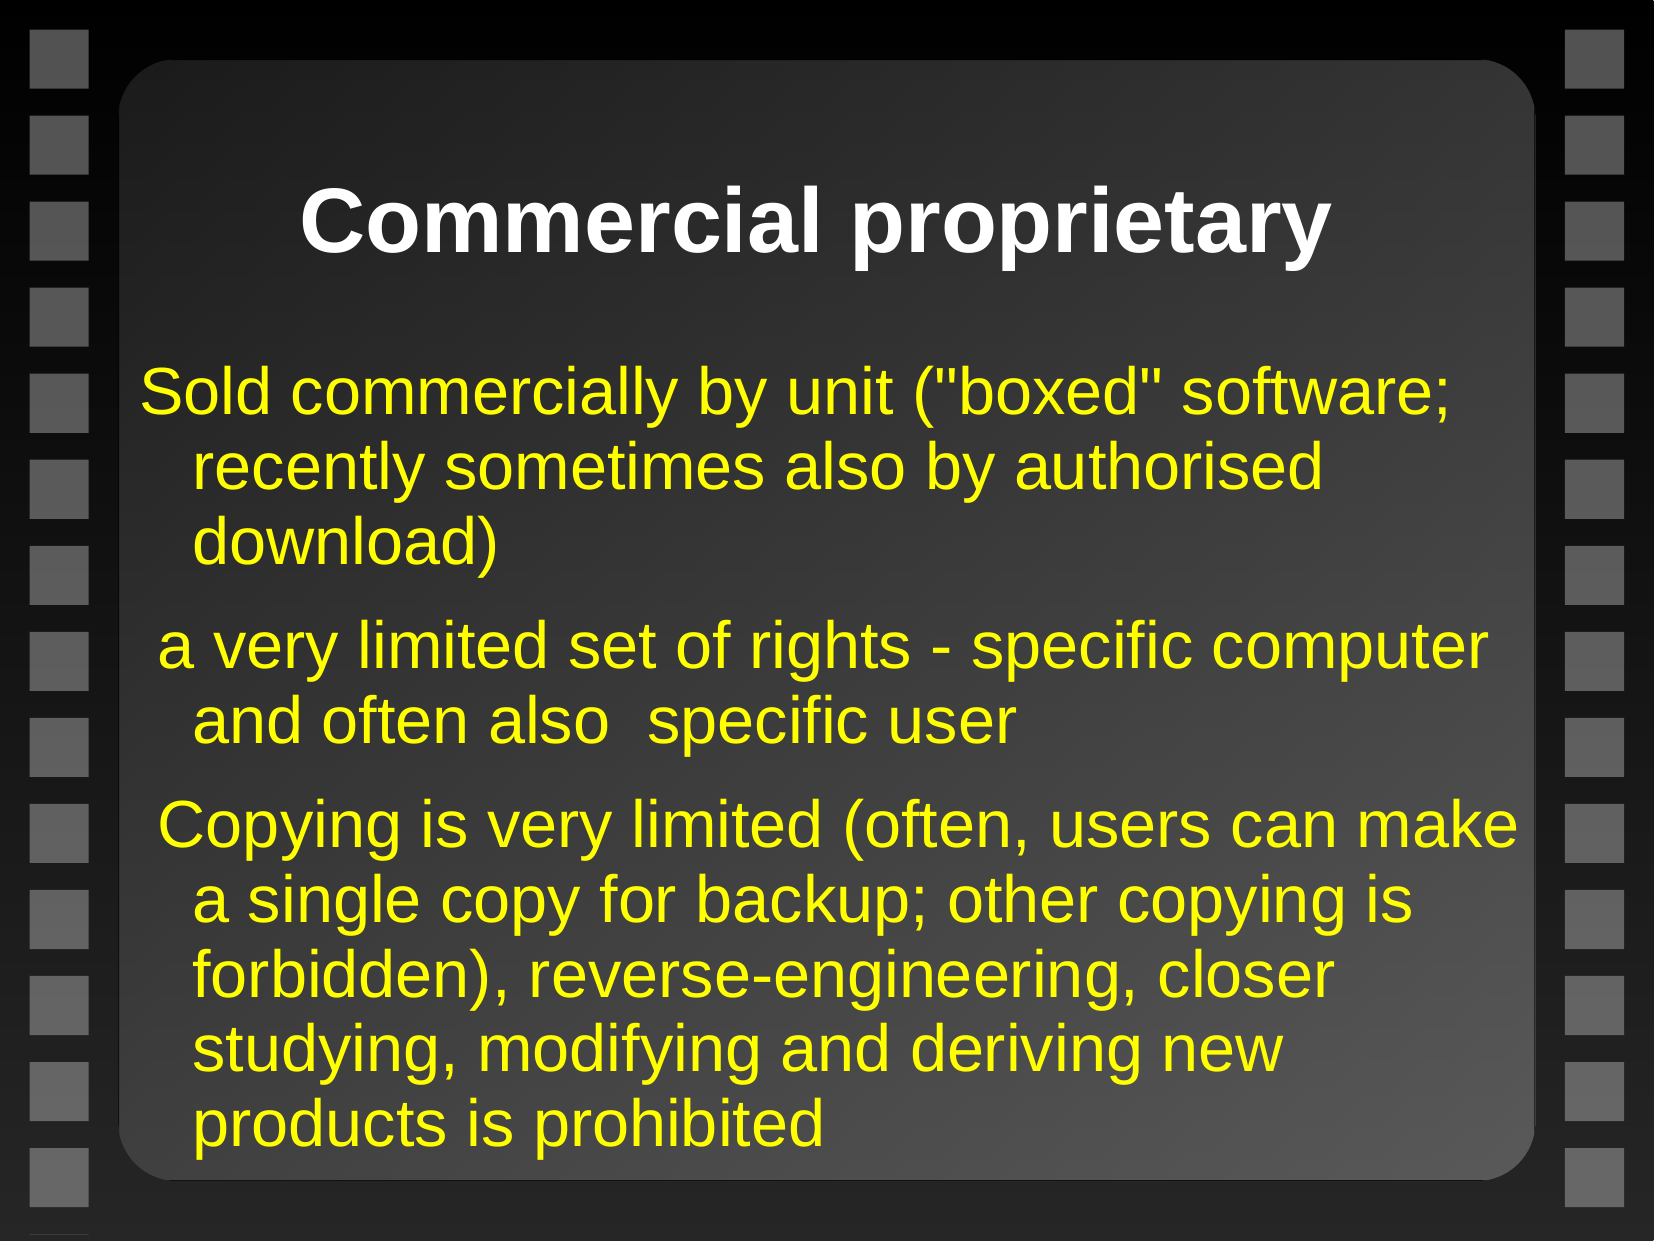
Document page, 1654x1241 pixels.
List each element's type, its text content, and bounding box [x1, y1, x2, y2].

title Commercial proprietary [123, 117, 1536, 325]
list Sold commercially by unit ("boxed" software; recently sometimes also by authorised download) a very limited set of rights - specific computer and often also specific user Copying is very limited (often, users can make a single copy for backup; other copying is forbidden), reverse-engineering, closer studying, modifying and deriving new products is prohibited [121, 354, 1534, 1161]
